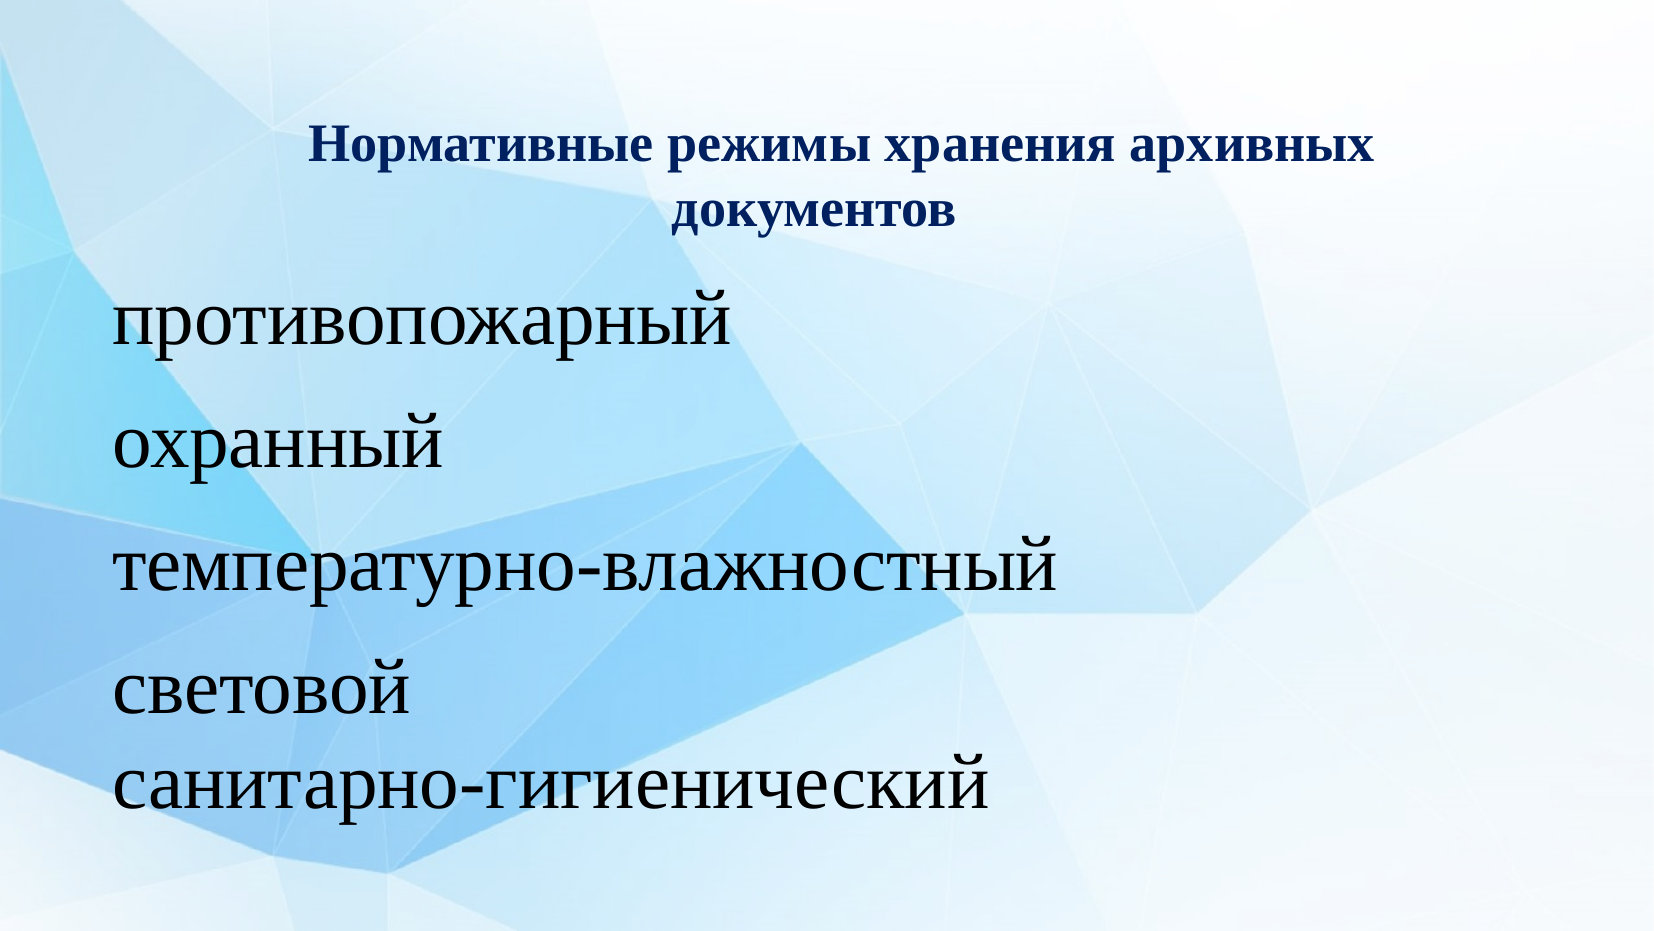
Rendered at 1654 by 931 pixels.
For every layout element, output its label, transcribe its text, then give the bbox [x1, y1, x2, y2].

list противопожарный охранный температурно-влажностный световой санитарно-гигиенический [59, 265, 1595, 827]
title Нормативные режимы хранения архивных документов [70, 32, 1559, 248]
